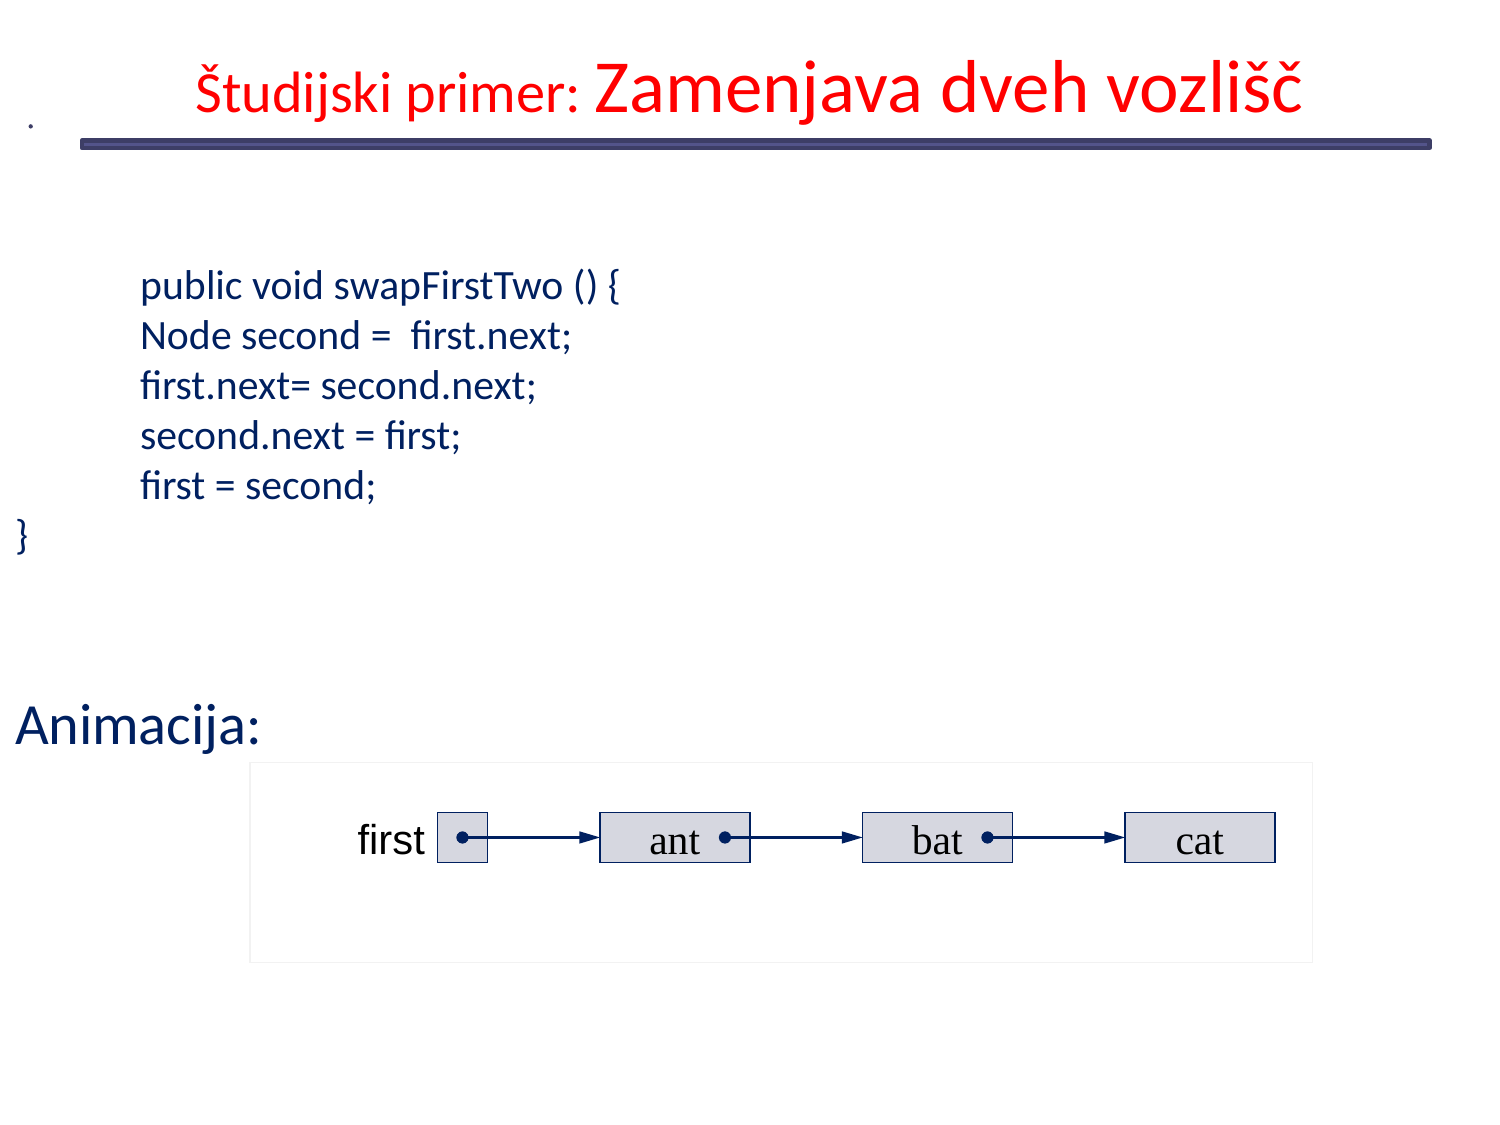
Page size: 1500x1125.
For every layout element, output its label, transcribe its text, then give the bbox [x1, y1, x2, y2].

text_box cat [1124, 812, 1275, 863]
text_box bat [862, 812, 1013, 863]
title Študijski primer: Zamenjava dveh vozlišč [75, 23, 1425, 141]
text_box first [287, 812, 425, 863]
text_box [249, 762, 1313, 963]
list public void swapFirstTwo () { Node second = first.next; first.next= second.next; second.next = first; first = second; } Animacija: [0, 249, 1275, 1013]
text_box ant [599, 812, 750, 863]
